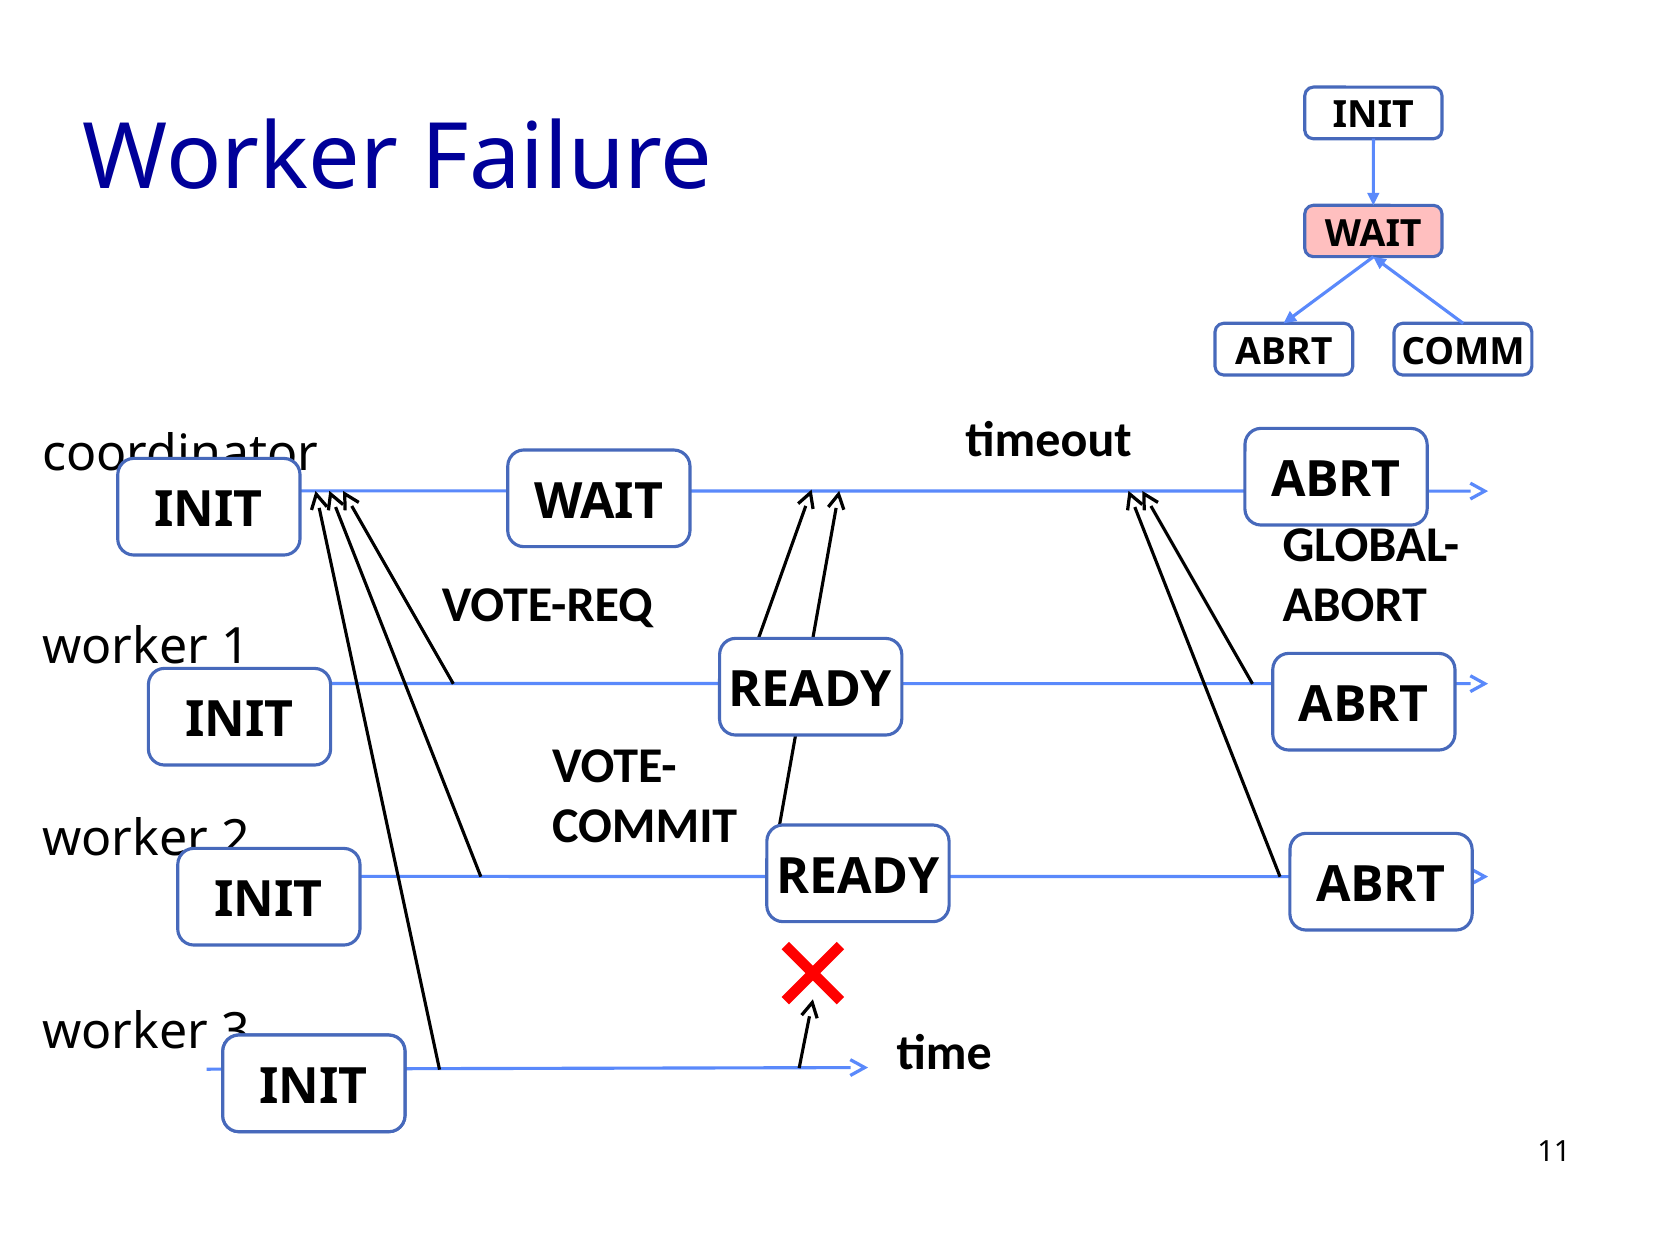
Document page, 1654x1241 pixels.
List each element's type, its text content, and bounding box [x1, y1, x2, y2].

text_box VOTE-REQ [427, 563, 772, 639]
text_box WAIT [507, 449, 691, 547]
text_box timeout [950, 398, 1282, 474]
text_box INIT [148, 668, 331, 766]
title Worker Failure [82, 49, 1571, 257]
text_box COMM [1394, 323, 1532, 376]
text_box worker 2 [27, 798, 276, 874]
text_box coordinator [27, 413, 359, 489]
text_box GLOBAL-ABORT [1267, 504, 1599, 640]
text_box INIT [177, 848, 361, 946]
text_box worker 3 [27, 991, 276, 1067]
text_box ABRT [1215, 323, 1353, 376]
text_box coordinator [103, 446, 119, 467]
text_box worker 1 [27, 606, 276, 682]
text_box INIT [117, 458, 301, 556]
text_box READY [766, 824, 950, 922]
text_box INIT [222, 1035, 406, 1132]
text_box ABRT [1244, 428, 1428, 526]
text_box time [881, 1012, 1110, 1088]
text_box ABRT [1289, 833, 1473, 931]
text_box READY [719, 638, 902, 736]
text_box WAIT [1304, 205, 1443, 257]
text_box ABRT [1272, 653, 1456, 751]
text_box INIT [1304, 87, 1443, 139]
text_box VOTE-COMMIT [537, 725, 841, 860]
